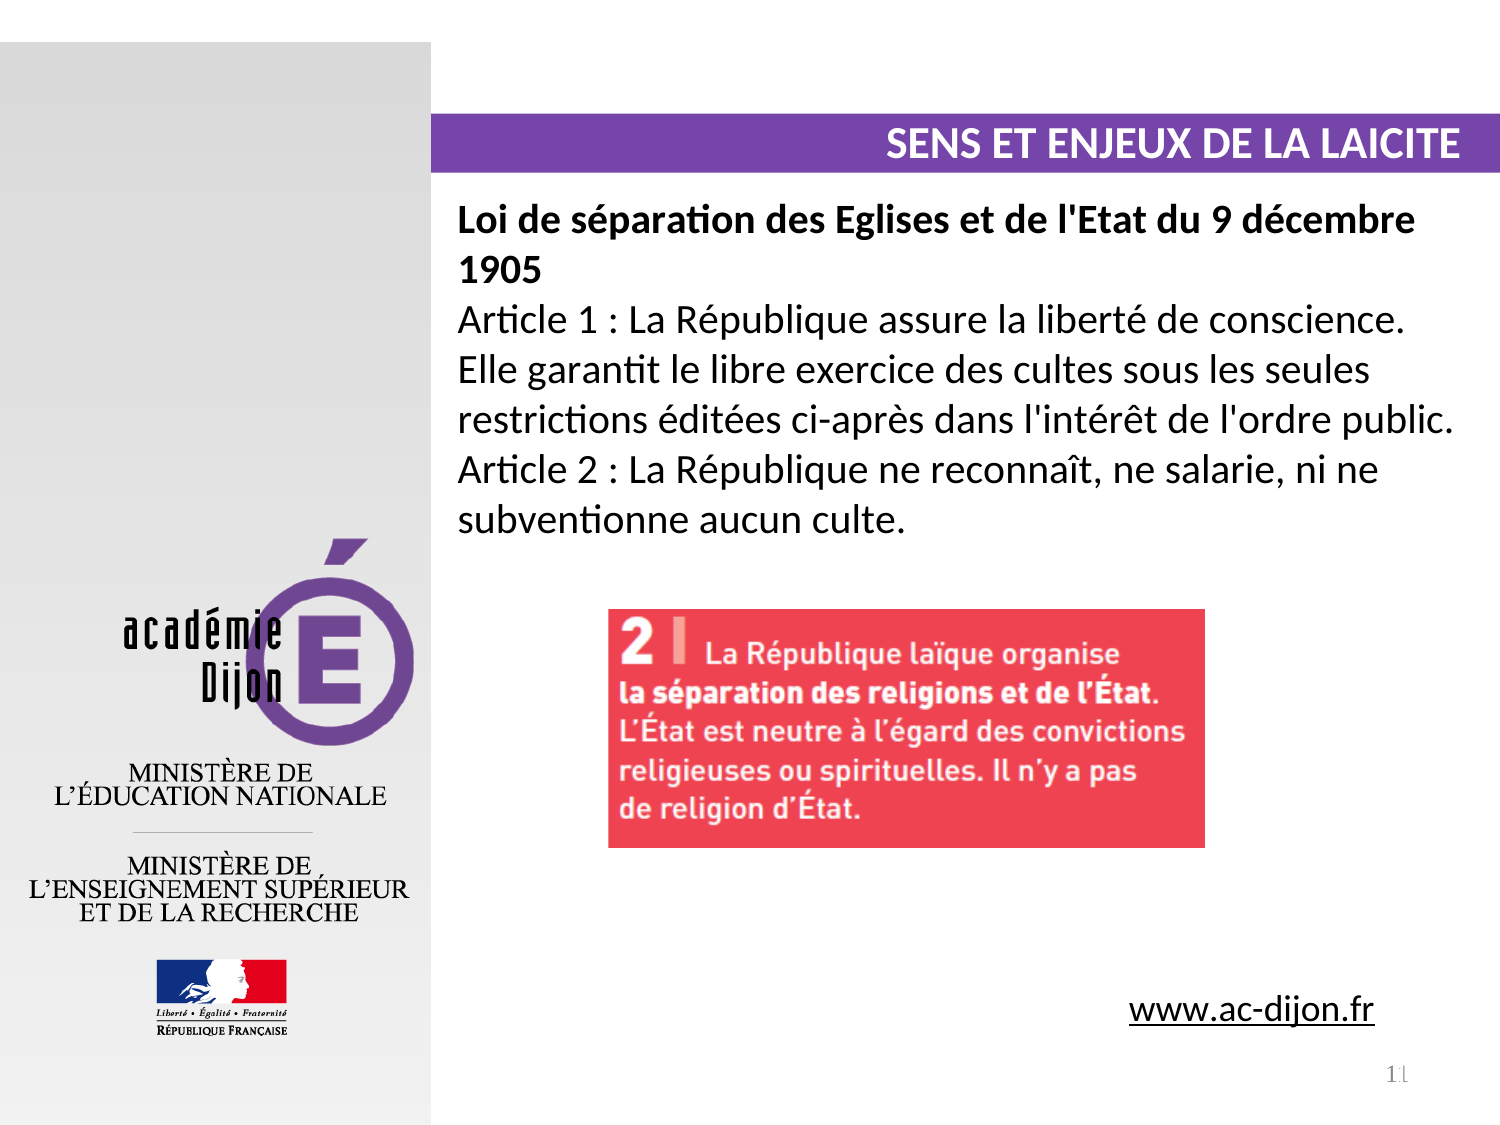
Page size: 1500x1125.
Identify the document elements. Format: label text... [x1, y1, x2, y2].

text_box <numéro> [1074, 1042, 1425, 1103]
picture [608, 609, 1206, 848]
text_box Loi de séparation des Eglises et de l'Etat du 9 décembre 1905 Article 1 : La République assure la liberté de conscience. Elle garantit le libre exercice des cultes sous les seules restrictions éditées ci-après dans l'intérêt de l'ordre public. Article 2 : La République ne reconnaît, ne salarie, ni ne subventionne aucun culte. [442, 184, 1483, 563]
text_box SENS ET ENJEUX DE LA LAICITE [566, 105, 1477, 166]
picture [29, 538, 414, 1036]
